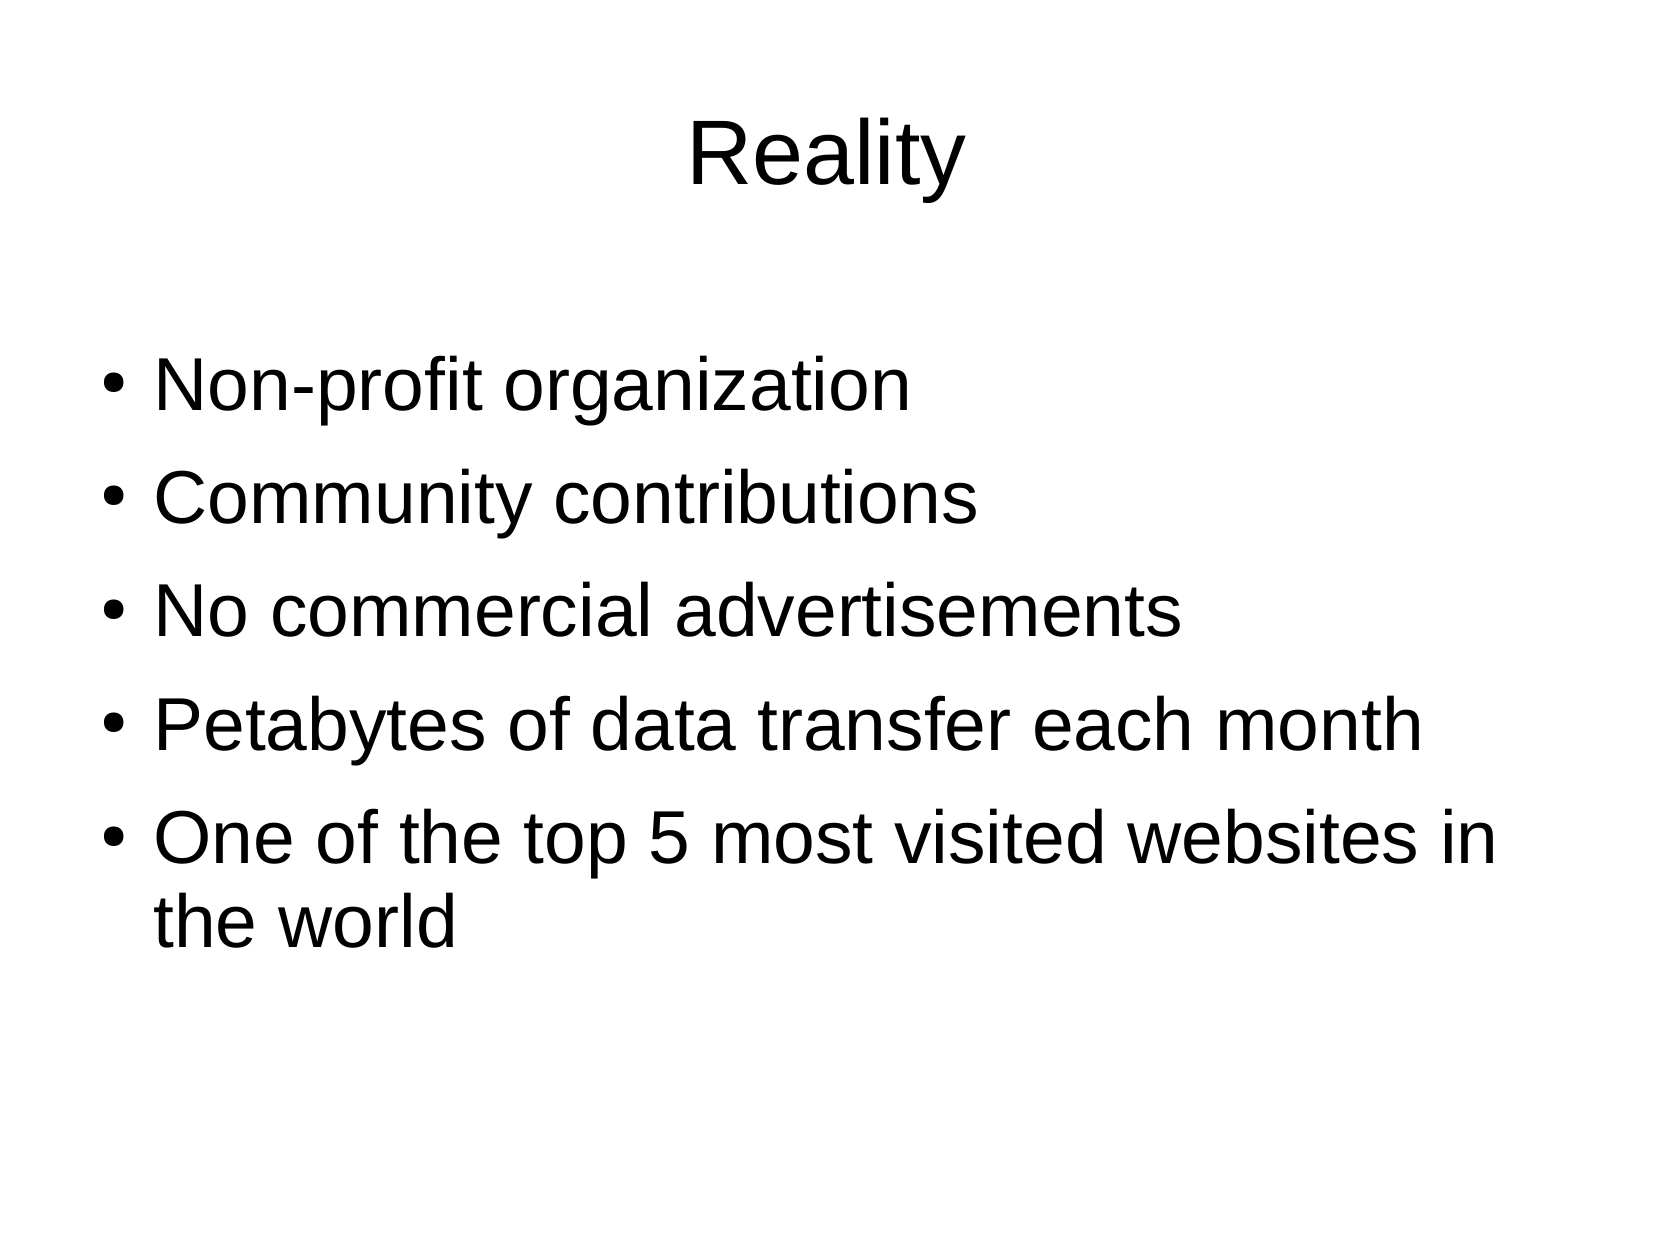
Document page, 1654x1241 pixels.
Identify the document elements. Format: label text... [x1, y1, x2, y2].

title Reality [82, 49, 1571, 257]
list Non-profit organization Community contributions No commercial advertisements Petabytes of data transfer each month One of the top 5 most visited websites in the world [82, 342, 1571, 1161]
